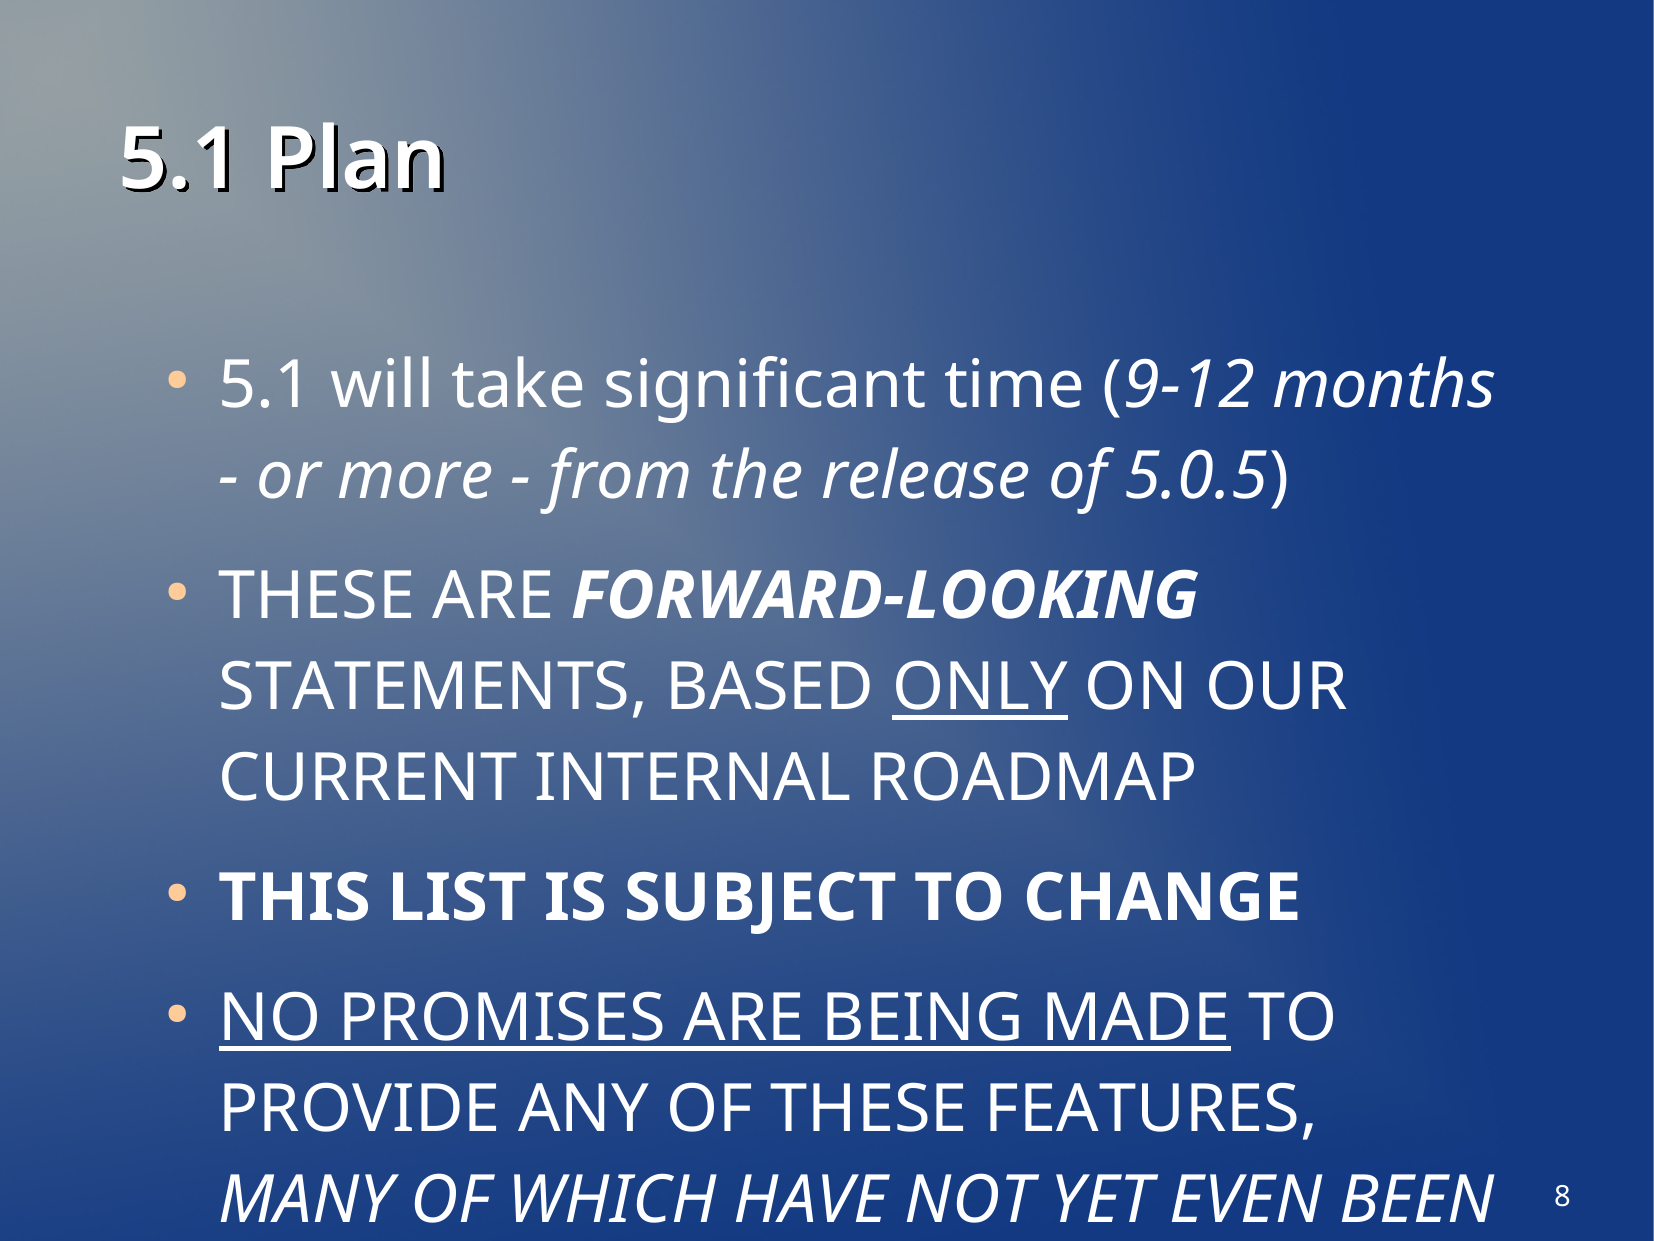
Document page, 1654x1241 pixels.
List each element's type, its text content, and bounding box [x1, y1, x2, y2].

picture [0, 0, 1654, 1241]
title 5.1 Plan [118, 96, 1536, 304]
list 5.1 will take significant time (9-12 months - or more - from the release of 5.0.5) THESE ARE FORWARD-LOOKING STATEMENTS, BASED ONLY ON OUR CURRENT INTERNAL ROADMAP THIS LIST IS SUBJECT TO CHANGE NO PROMISES ARE BEING MADE TO PROVIDE ANY OF THESE FEATURES, MANY OF WHICH HAVE NOT YET EVEN BEEN STARTED [147, 336, 1506, 1181]
